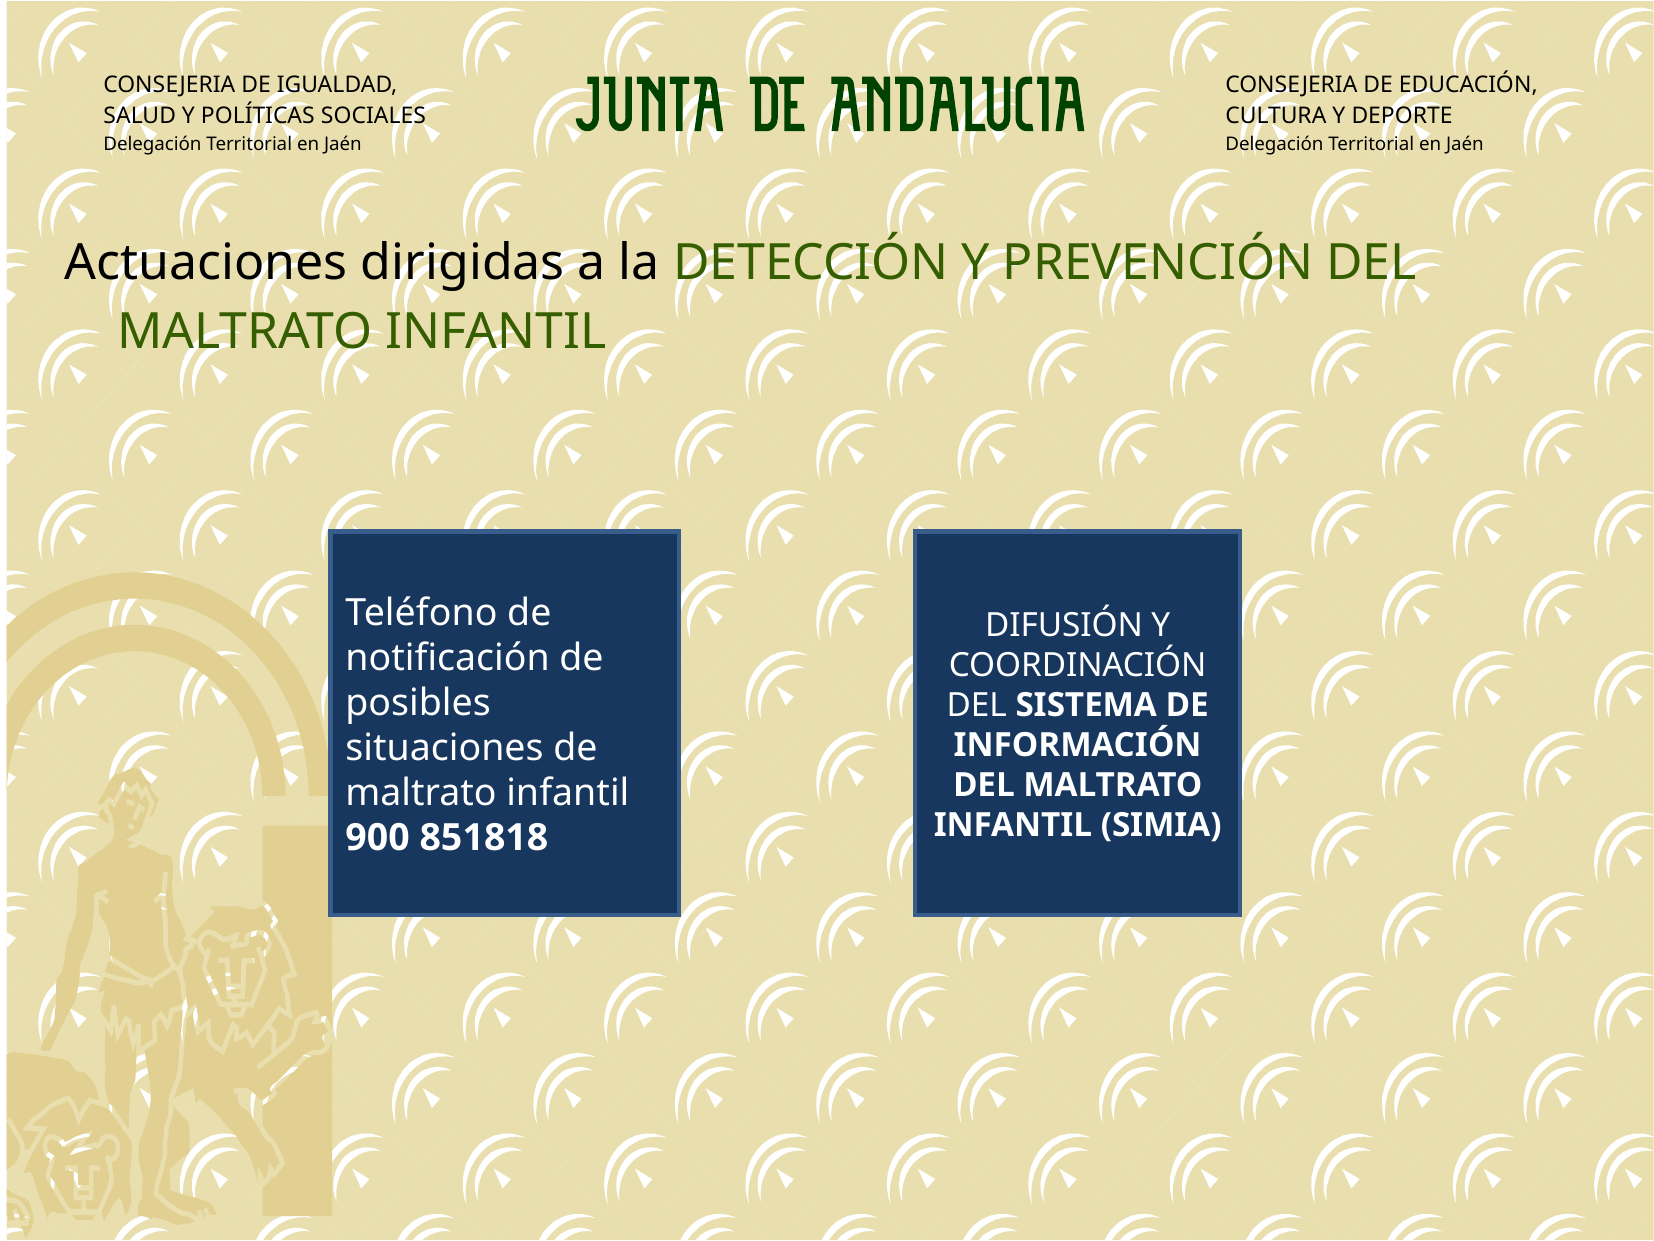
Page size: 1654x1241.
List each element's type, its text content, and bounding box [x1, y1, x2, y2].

text_box Teléfono de notificación de posibles situaciones de maltrato infantil 900 851818 [330, 531, 680, 916]
text_box DIFUSIÓN Y COORDINACIÓN DEL SISTEMA DE INFORMACIÓN DEL MALTRATO INFANTIL (SIMIA) [915, 531, 1241, 916]
picture [6, 0, 1654, 1241]
text_box Actuaciones dirigidas a la DETECCIÓN Y PREVENCIÓN DEL MALTRATO INFANTIL [46, 218, 1625, 355]
text_box CONSEJERIA DE EDUCACIÓN, CULTURA Y DEPORTE Delegación Territorial en Jaén [1210, 60, 1575, 148]
text_box CONSEJERIA DE IGUALDAD, SALUD Y POLÍTICAS SOCIALES Delegación Territorial en Jaén [88, 60, 464, 148]
